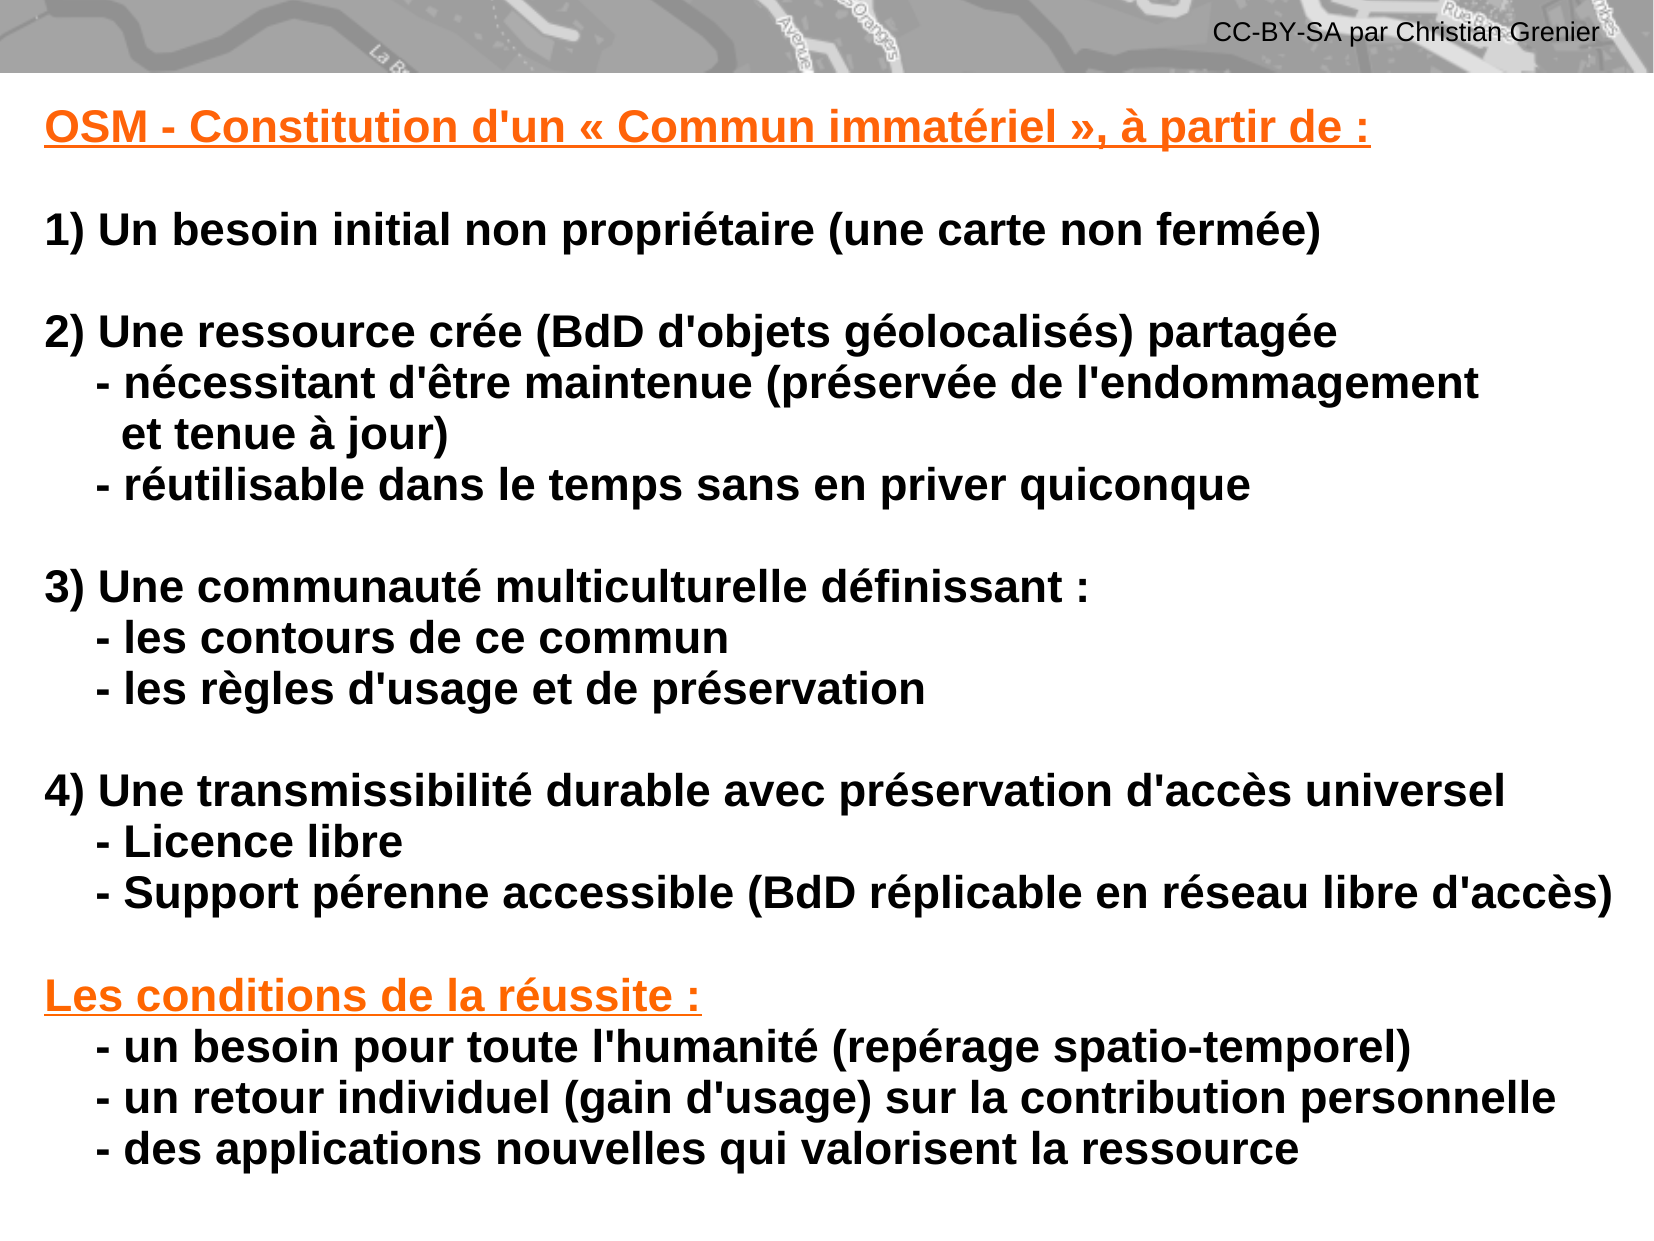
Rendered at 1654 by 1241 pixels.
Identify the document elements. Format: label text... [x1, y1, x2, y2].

text_box OSM - Constitution d'un « Commun immatériel », à partir de : 1) Un besoin initial non propriétaire (une carte non fermée) 2) Une ressource crée (BdD d'objets géolocalisés) partagée - nécessitant d'être maintenue (préservée de l'endommagement et tenue à jour) - réutilisable dans le temps sans en priver quiconque 3) Une communauté multiculturelle définissant : - les contours de ce commun - les règles d'usage et de préservation 4) Une transmissibilité durable avec préservation d'accès universel - Licence libre - Support pérenne accessible (BdD réplicable en réseau libre d'accès) Les conditions de la réussite : - un besoin pour toute l'humanité (repérage spatio-temporel) - un retour individuel (gain d'usage) sur la contribution personnelle - des applications nouvelles qui valorisent la ressource [29, 94, 1634, 1183]
picture [0, 0, 1654, 73]
text_box CC-BY-SA par Christian Grenier [1197, 9, 1617, 57]
